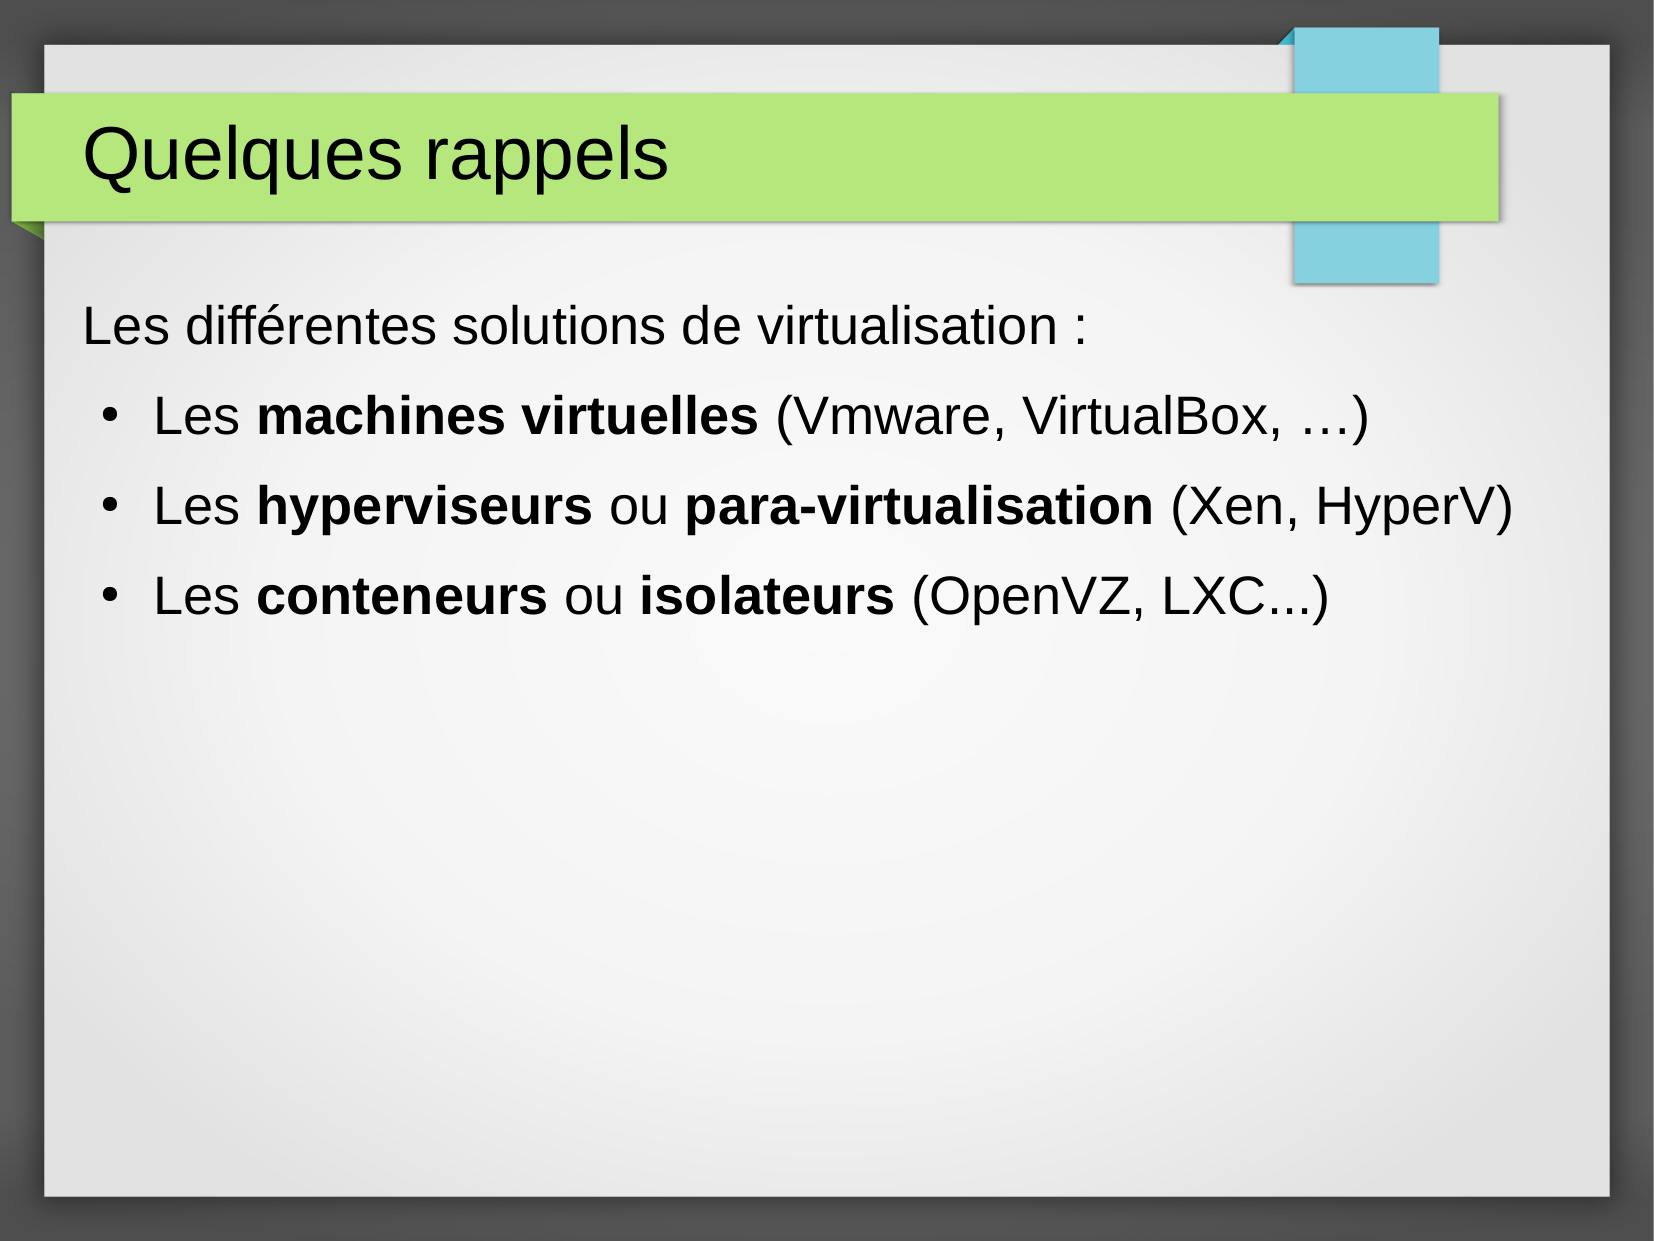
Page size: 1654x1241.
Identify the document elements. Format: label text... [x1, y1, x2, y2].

picture [0, 0, 1654, 1241]
list Les différentes solutions de virtualisation : Les machines virtuelles (Vmware, VirtualBox, …) Les hyperviseurs ou para-virtualisation (Xen, HyperV) Les conteneurs ou isolateurs (OpenVZ, LXC...) [82, 295, 1571, 1015]
title Quelques rappels [82, 94, 1264, 213]
